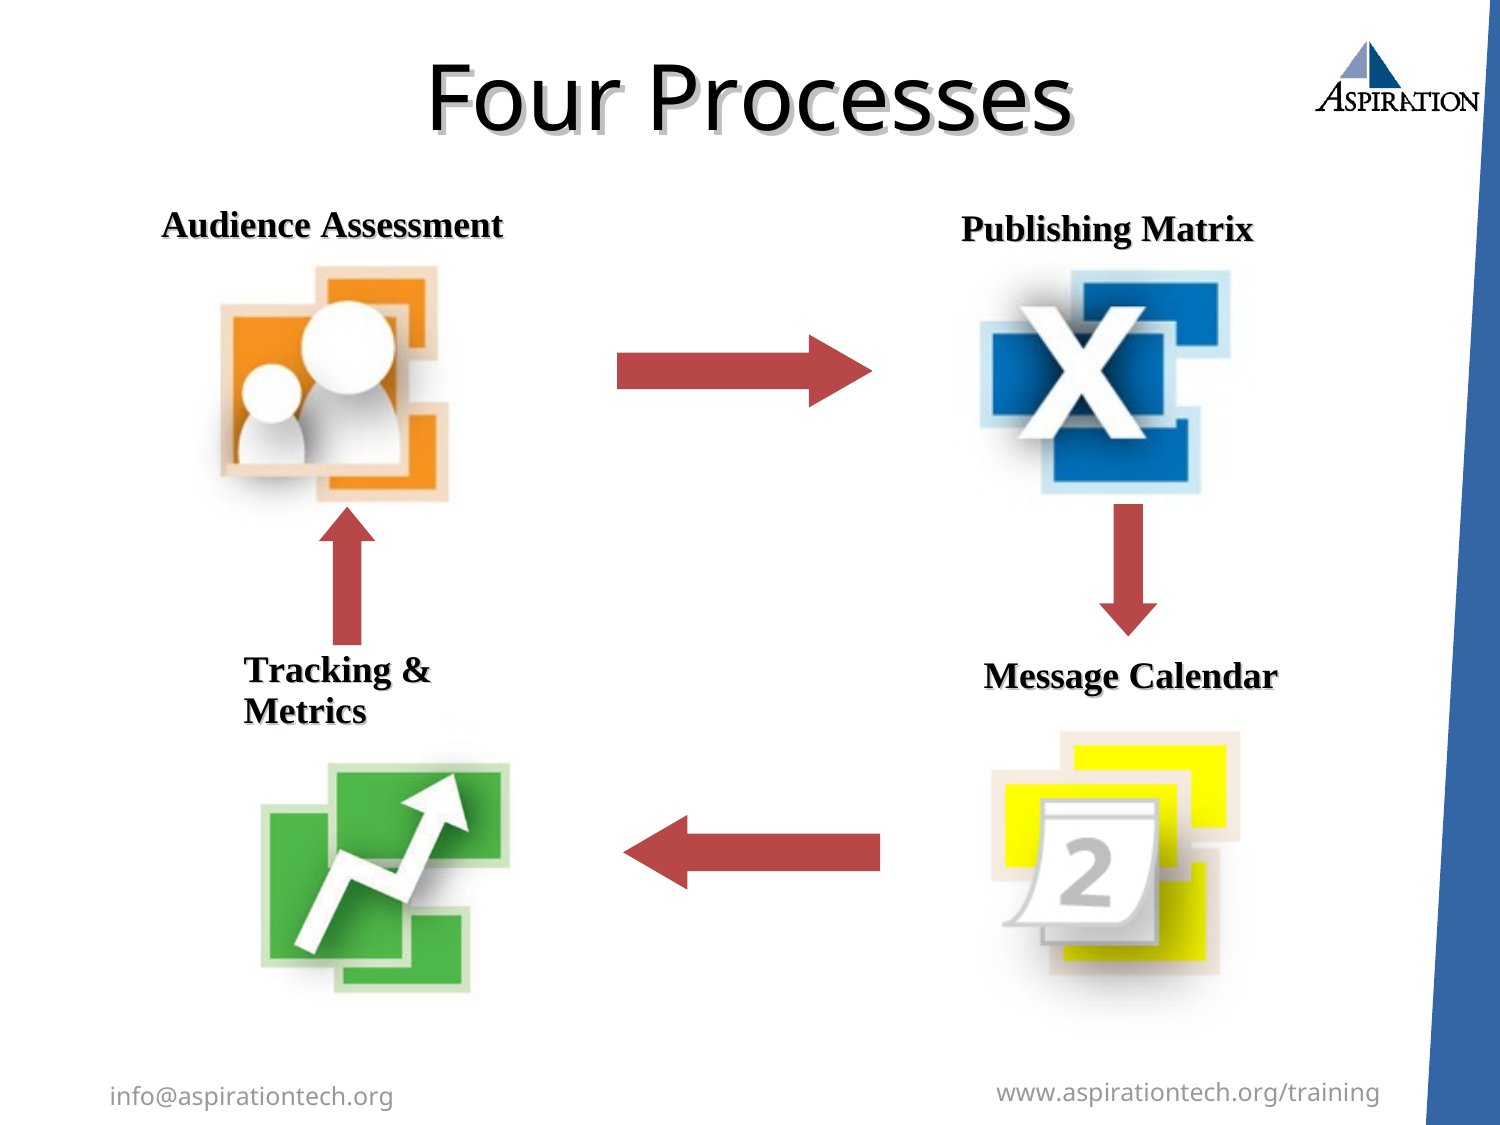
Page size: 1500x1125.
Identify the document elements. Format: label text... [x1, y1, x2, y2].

picture [232, 715, 532, 1021]
text_box [623, 814, 881, 890]
text_box Tracking & Metrics [228, 638, 571, 691]
picture [949, 727, 1266, 1054]
title Four Processes [74, 23, 1425, 164]
text_box Audience Assessment [146, 194, 545, 246]
text_box Publishing Matrix [946, 197, 1274, 250]
picture [952, 250, 1255, 530]
picture [1425, 41, 1480, 120]
text_box [617, 334, 873, 408]
text_box Message Calendar [968, 644, 1305, 697]
picture [183, 246, 487, 536]
text_box [1098, 504, 1158, 637]
text_box [318, 506, 376, 646]
